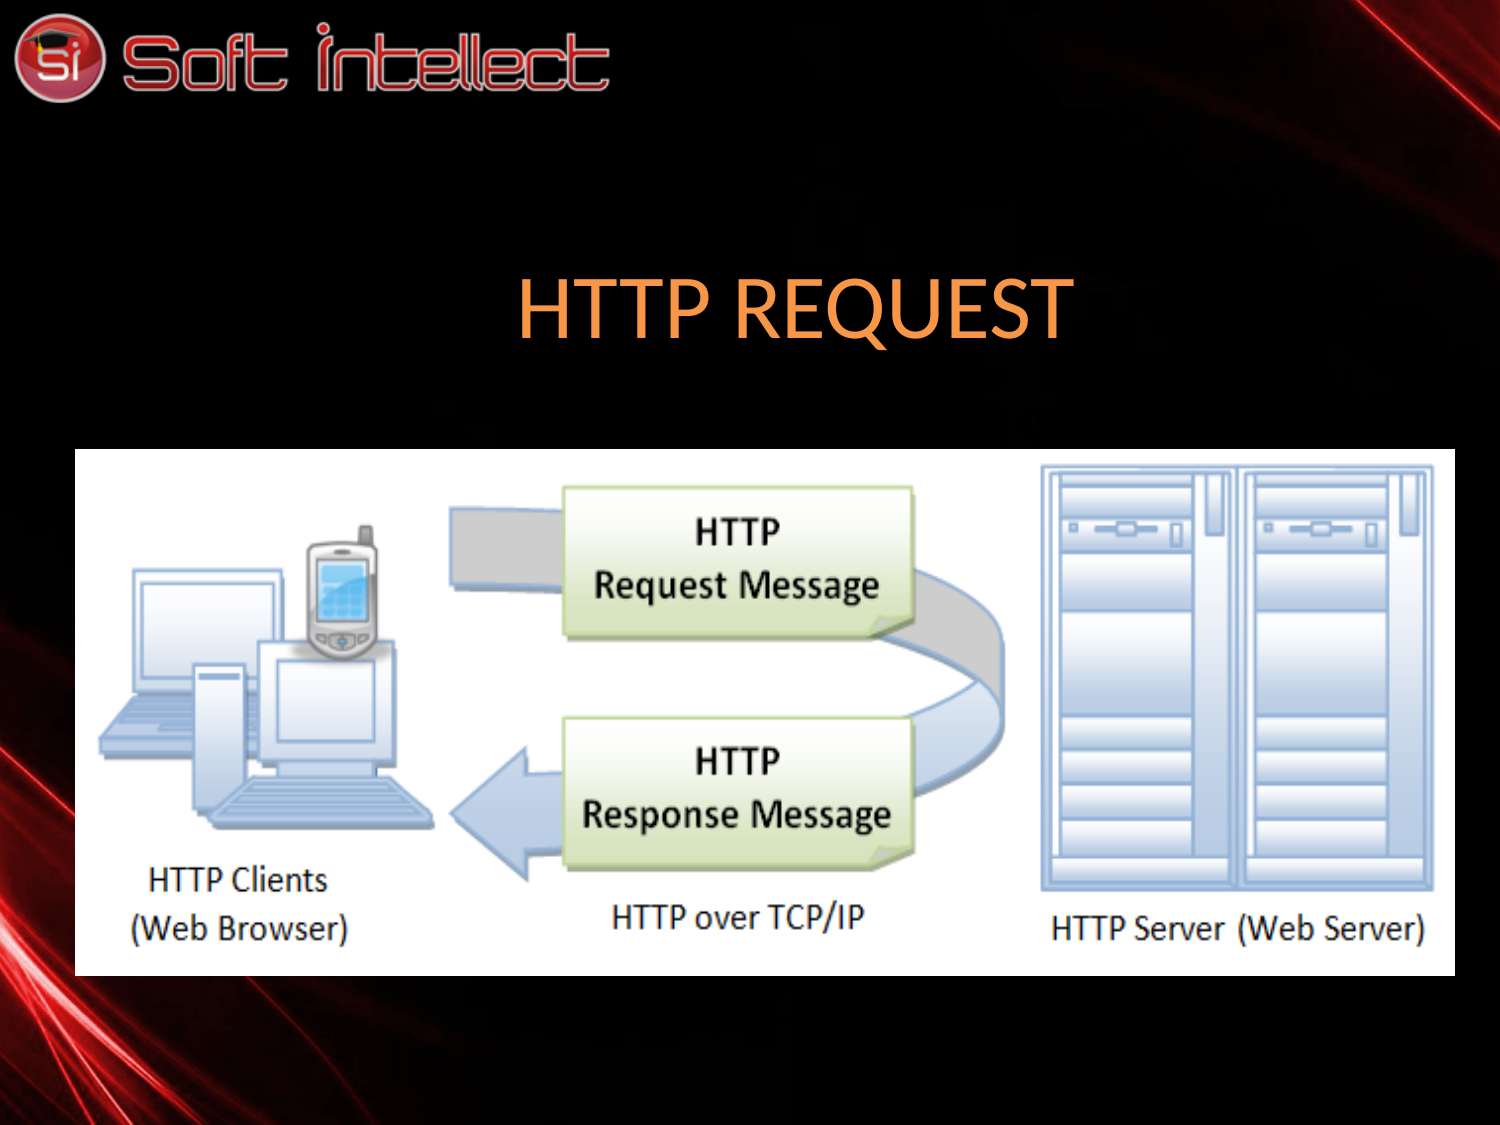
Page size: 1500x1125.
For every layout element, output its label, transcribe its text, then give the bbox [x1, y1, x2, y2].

picture [0, 0, 1500, 1125]
text_box HTTP REQUEST [158, 181, 1434, 423]
